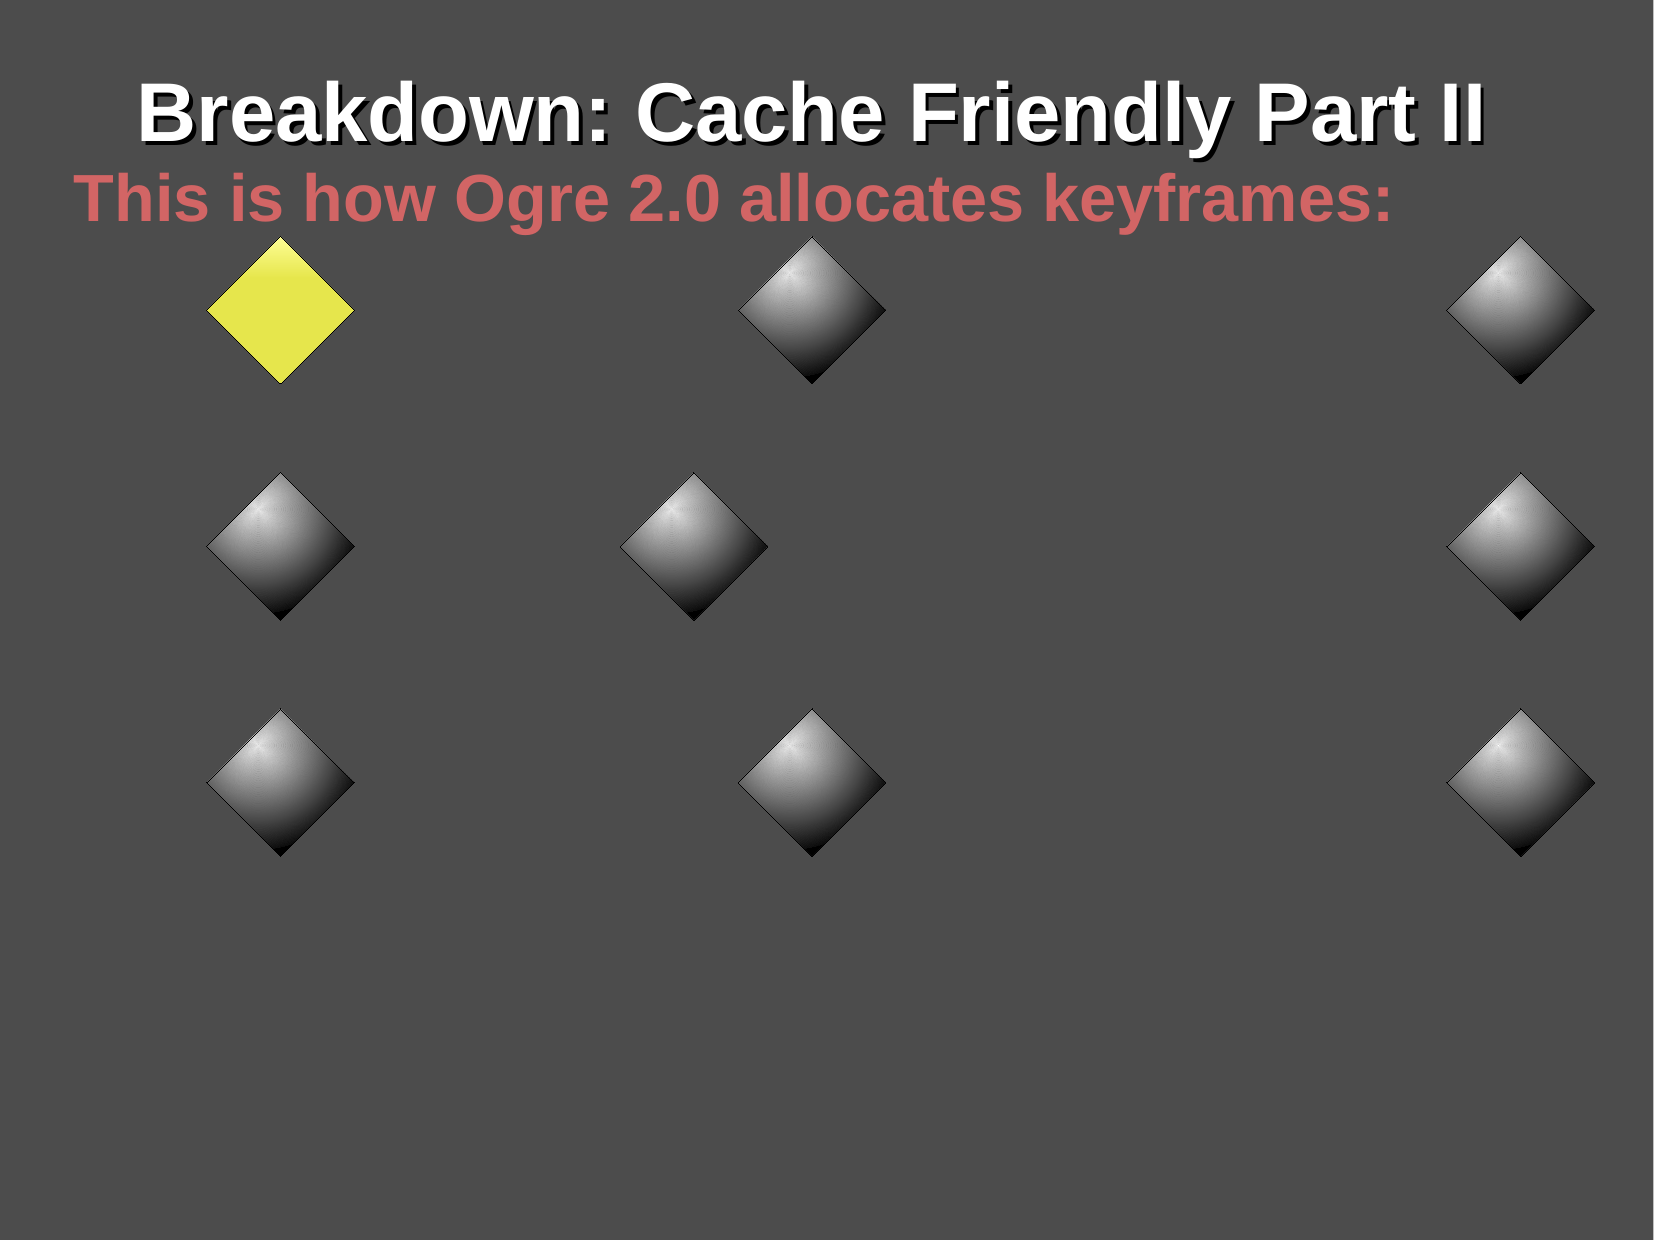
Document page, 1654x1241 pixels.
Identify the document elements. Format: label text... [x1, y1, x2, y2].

text_box [206, 472, 355, 621]
text_box [206, 708, 355, 857]
text_box [620, 472, 768, 621]
text_box [1446, 708, 1595, 857]
text_box [738, 244, 886, 384]
text_box [206, 244, 355, 384]
text_box [1446, 472, 1595, 621]
text_box This is how Ogre 2.0 allocates keyframes: [59, 153, 1565, 244]
text_box [738, 708, 886, 857]
text_box Breakdown: Cache Friendly Part II [88, 59, 1536, 153]
text_box [1446, 244, 1595, 384]
